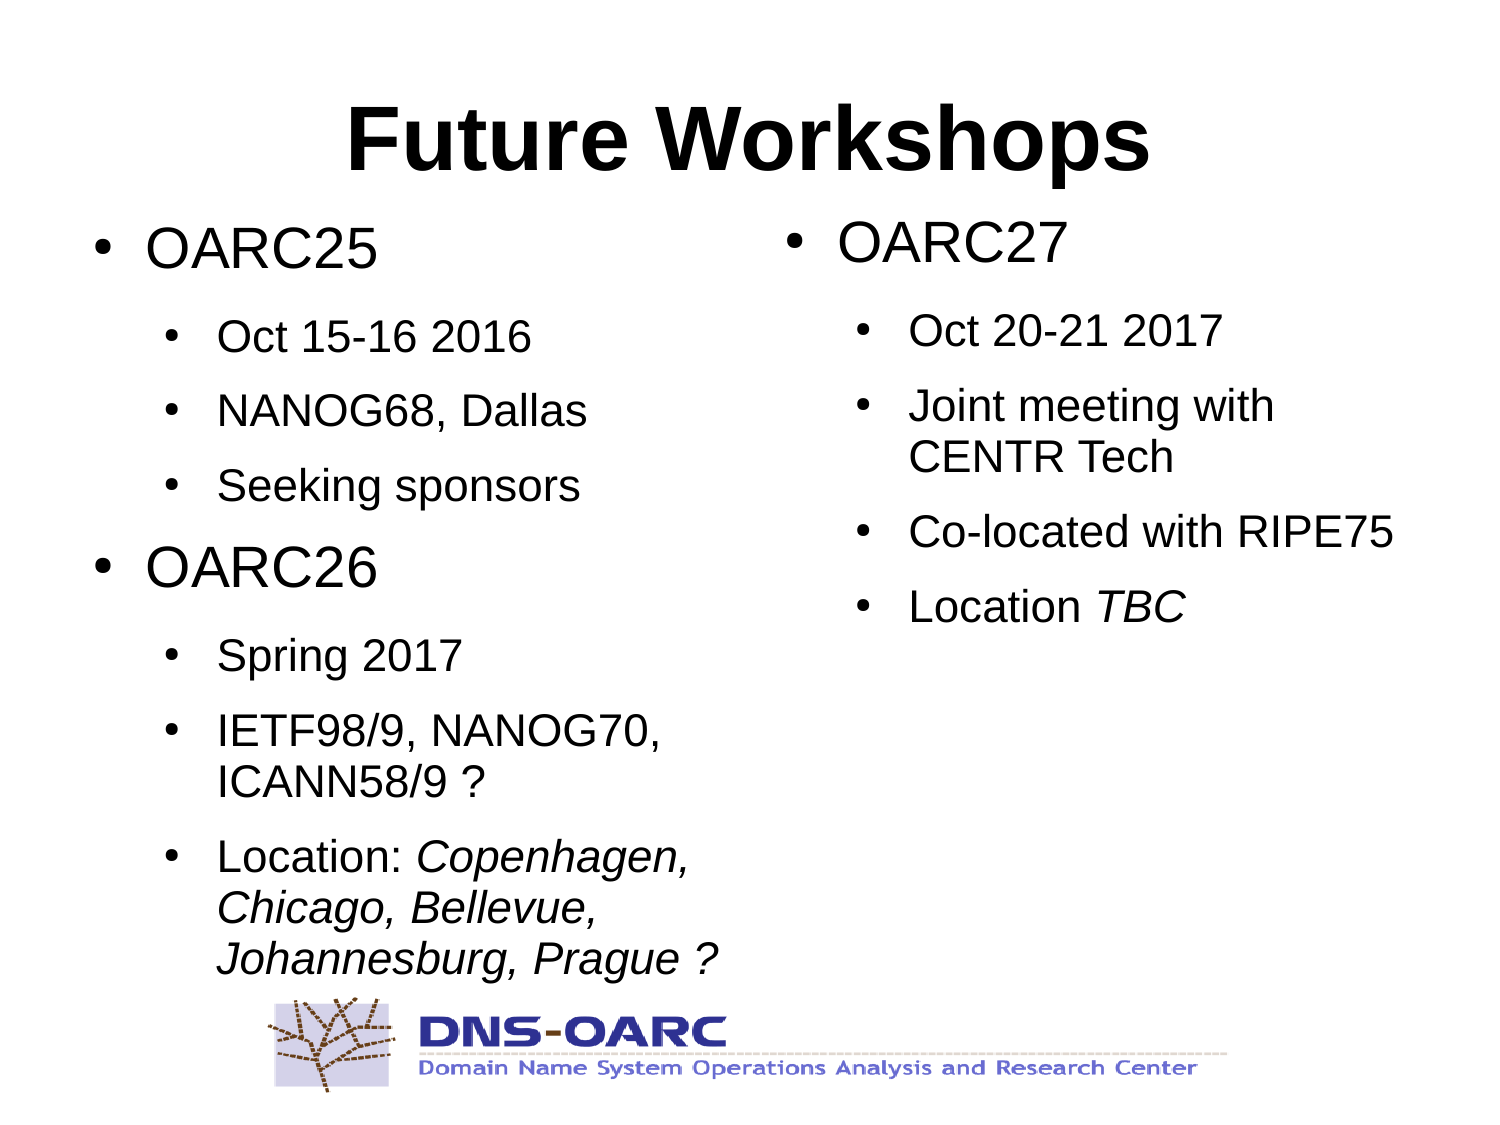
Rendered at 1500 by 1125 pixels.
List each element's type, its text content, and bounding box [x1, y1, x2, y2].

list OARC27 Oct 20-21 2017 Joint meeting with CENTR Tech Co-located with RIPE75 Location TBC [766, 210, 1426, 709]
list OARC25 Oct 15-16 2016 NANOG68, Dallas Seeking sponsors OARC26 Spring 2017 IETF98/9, NANOG70, ICANN58/9 ? Location: Copenhagen, Chicago, Bellevue, Johannesburg, Prague ? [75, 215, 734, 869]
title Future Workshops [75, 44, 1425, 233]
picture [214, 991, 1259, 1099]
